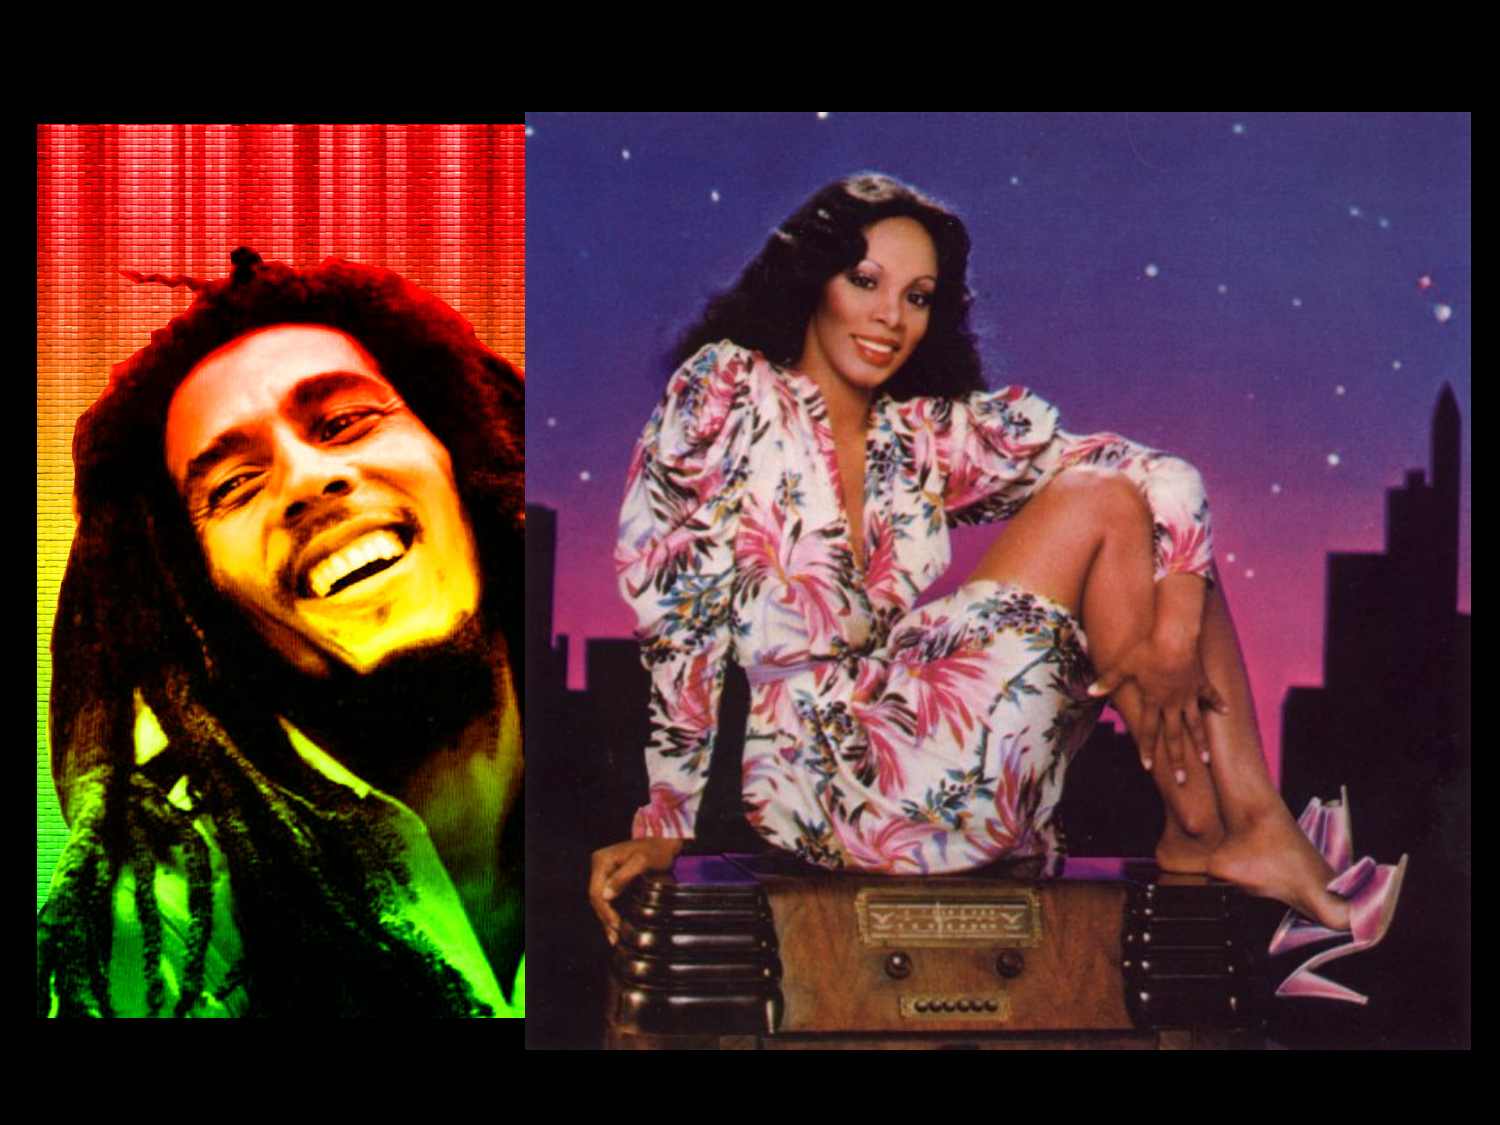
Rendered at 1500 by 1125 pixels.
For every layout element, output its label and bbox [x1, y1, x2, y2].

picture [37, 112, 1471, 1050]
